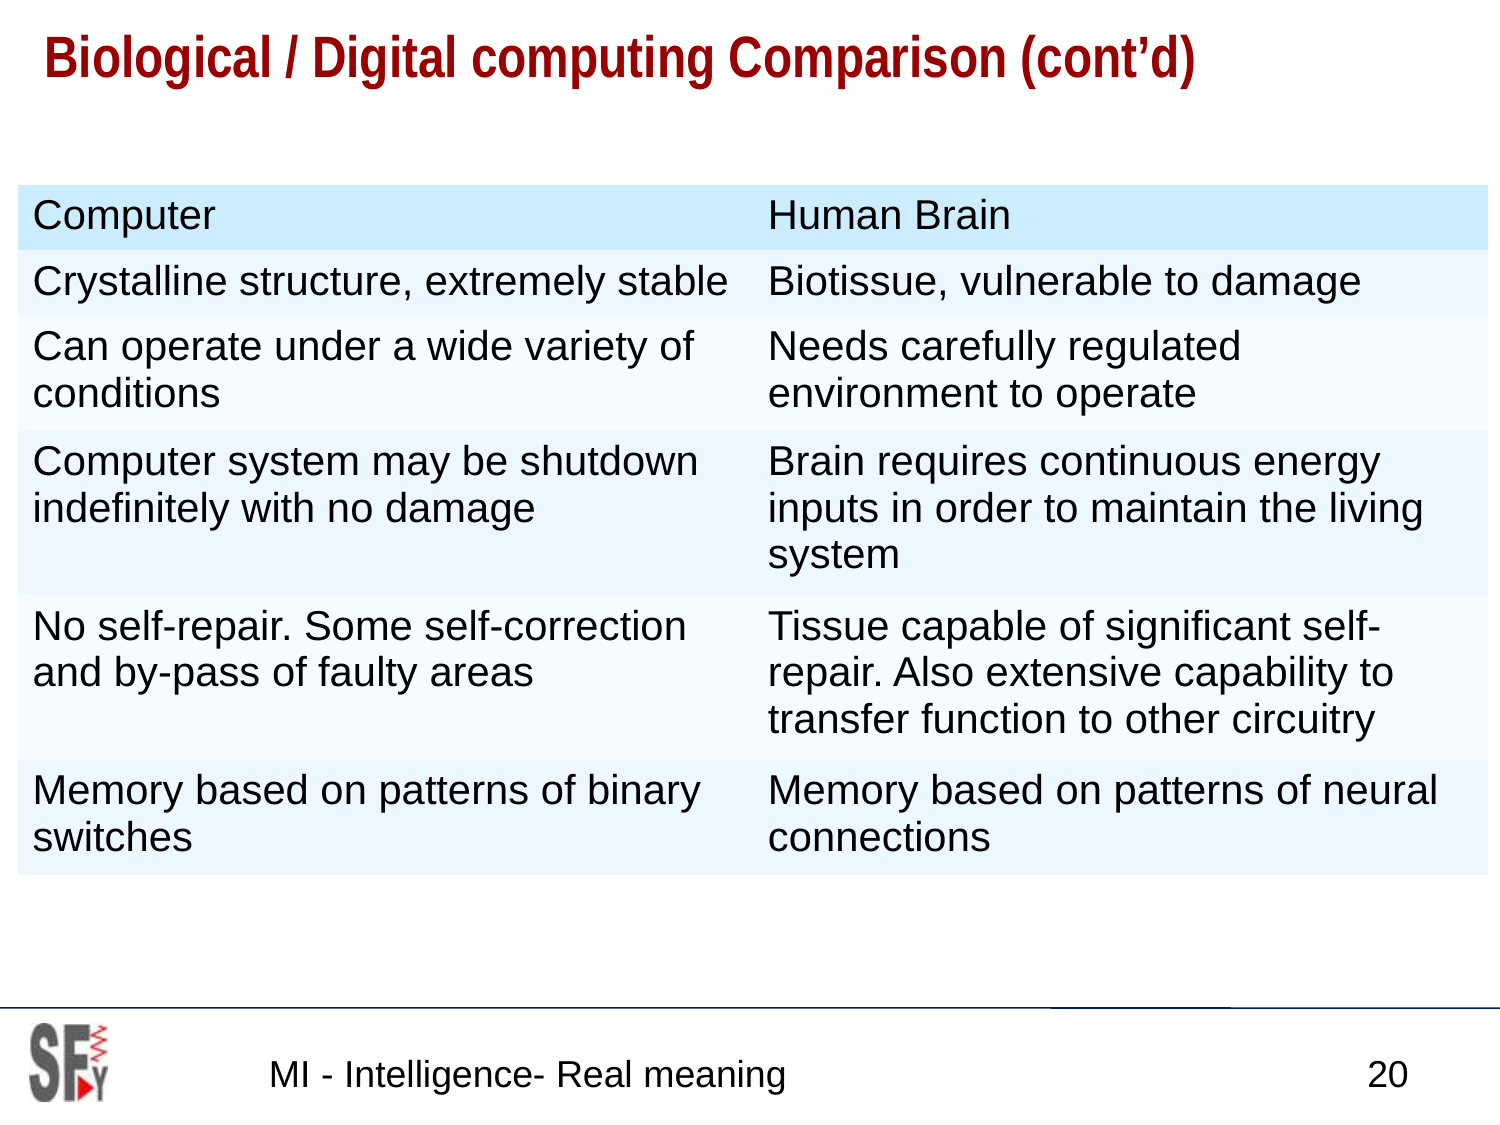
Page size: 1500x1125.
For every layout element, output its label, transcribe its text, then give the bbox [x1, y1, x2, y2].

table_cell Memory based on patterns of neural connections [753, 760, 1488, 875]
table_cell Biotissue, vulnerable to damage [753, 250, 1488, 316]
table_header Human Brain [753, 185, 1488, 250]
table_cell Computer system may be shutdown indefinitely with no damage [18, 431, 753, 595]
table_cell Memory based on patterns of binary switches [18, 760, 753, 875]
slide_number <numéro> [1352, 1034, 1490, 1103]
table_cell No self-repair. Some self-correction and by-pass of faulty areas [18, 595, 753, 760]
table_cell Tissue capable of significant self-repair. Also extensive capability to transfer function to other circuitry [753, 595, 1488, 760]
table_cell Needs carefully regulated environment to operate [753, 316, 1488, 431]
title Biological / Digital computing Comparison (cont’d) [29, 12, 1471, 138]
table_cell Can operate under a wide variety of conditions [18, 316, 753, 431]
footer MI - Intelligence- Real meaning [253, 1034, 1336, 1103]
table_cell Crystalline structure, extremely stable [18, 250, 753, 316]
table_cell Brain requires continuous energy inputs in order to maintain the living system [753, 431, 1488, 595]
picture [29, 1023, 108, 1102]
table_header Computer [18, 185, 753, 250]
